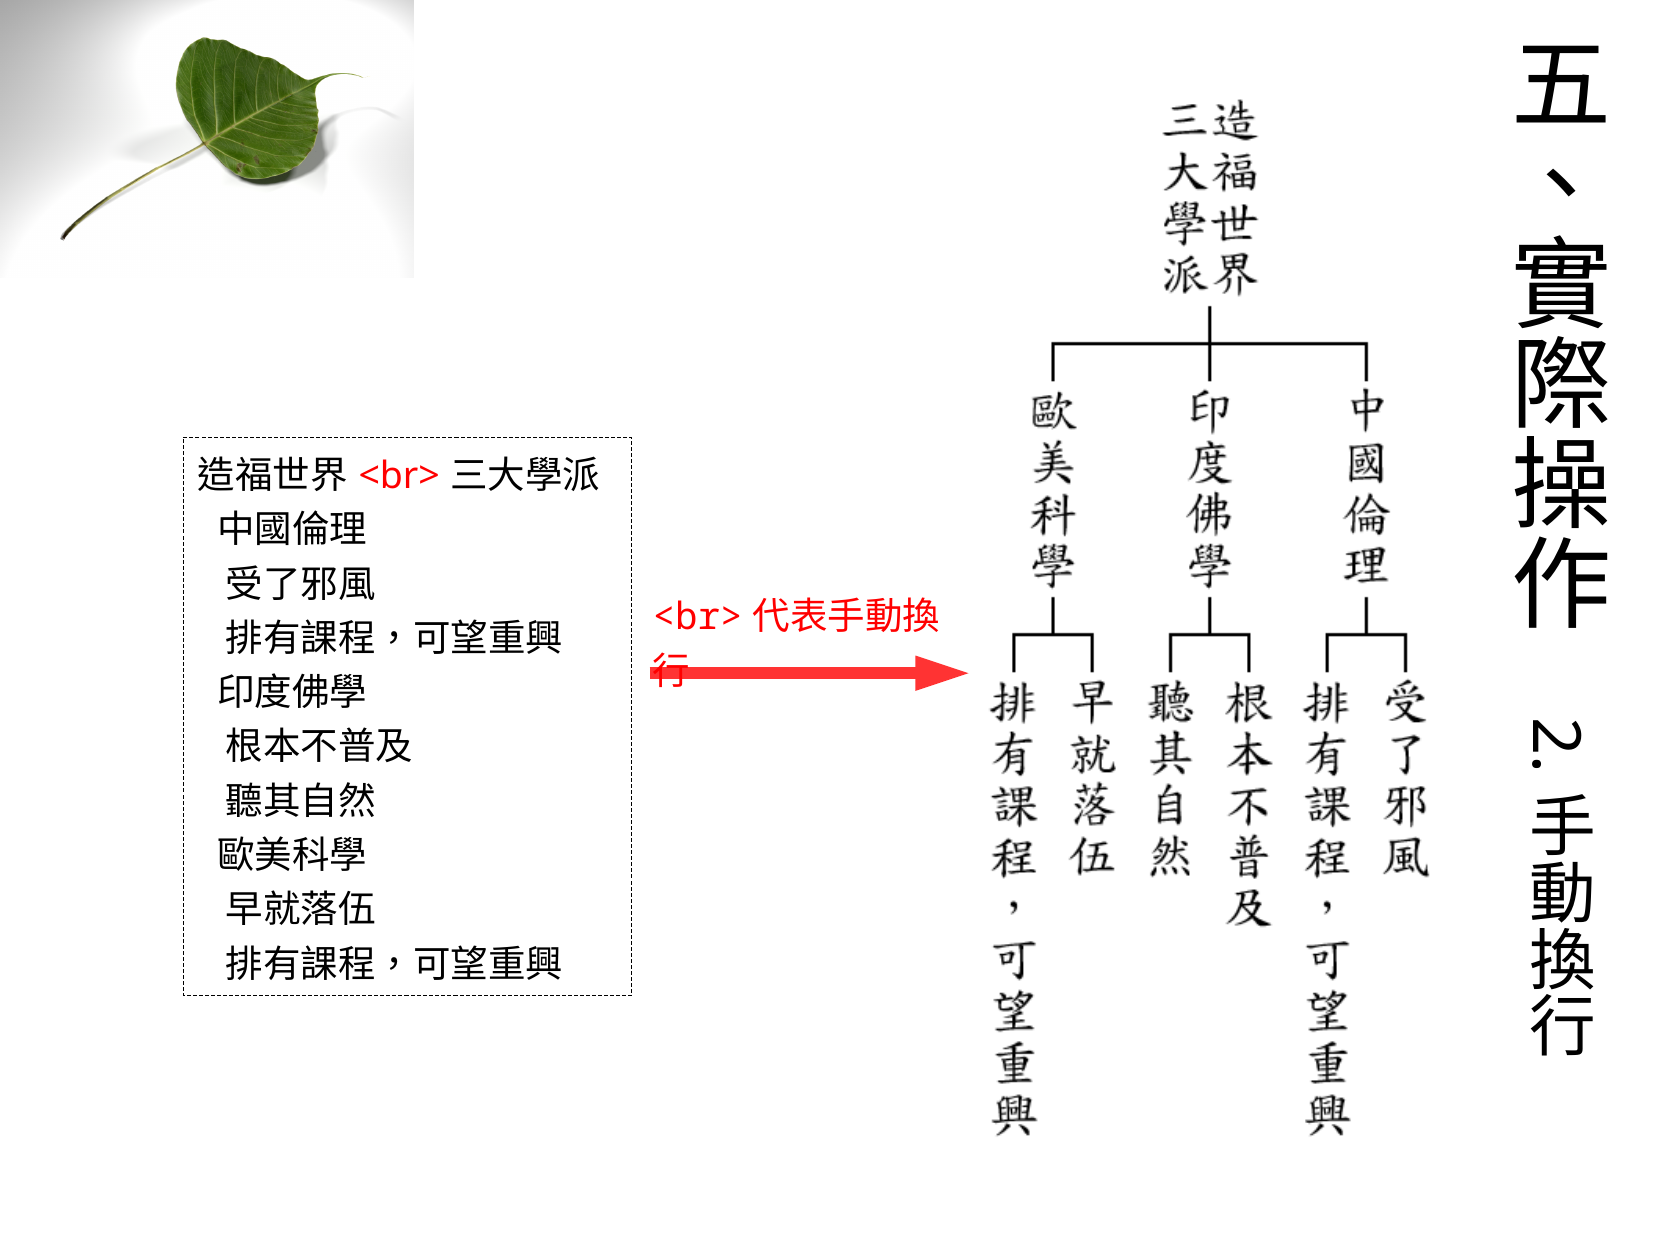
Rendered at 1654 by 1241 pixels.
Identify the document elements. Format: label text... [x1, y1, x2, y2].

picture [975, 53, 1445, 1184]
text_box 2.手動換行 [1511, 702, 1619, 1075]
text_box <br>代表手動換行 [637, 578, 981, 656]
text_box 五、實際操作 [1488, 17, 1642, 650]
picture [0, 0, 414, 278]
text_box 造福世界<br>三大學派 中國倫理 受了邪風 排有課程，可望重興 印度佛學 根本不普及 聽其自然 歐美科學 早就落伍 排有課程，可望重興 [183, 437, 632, 903]
